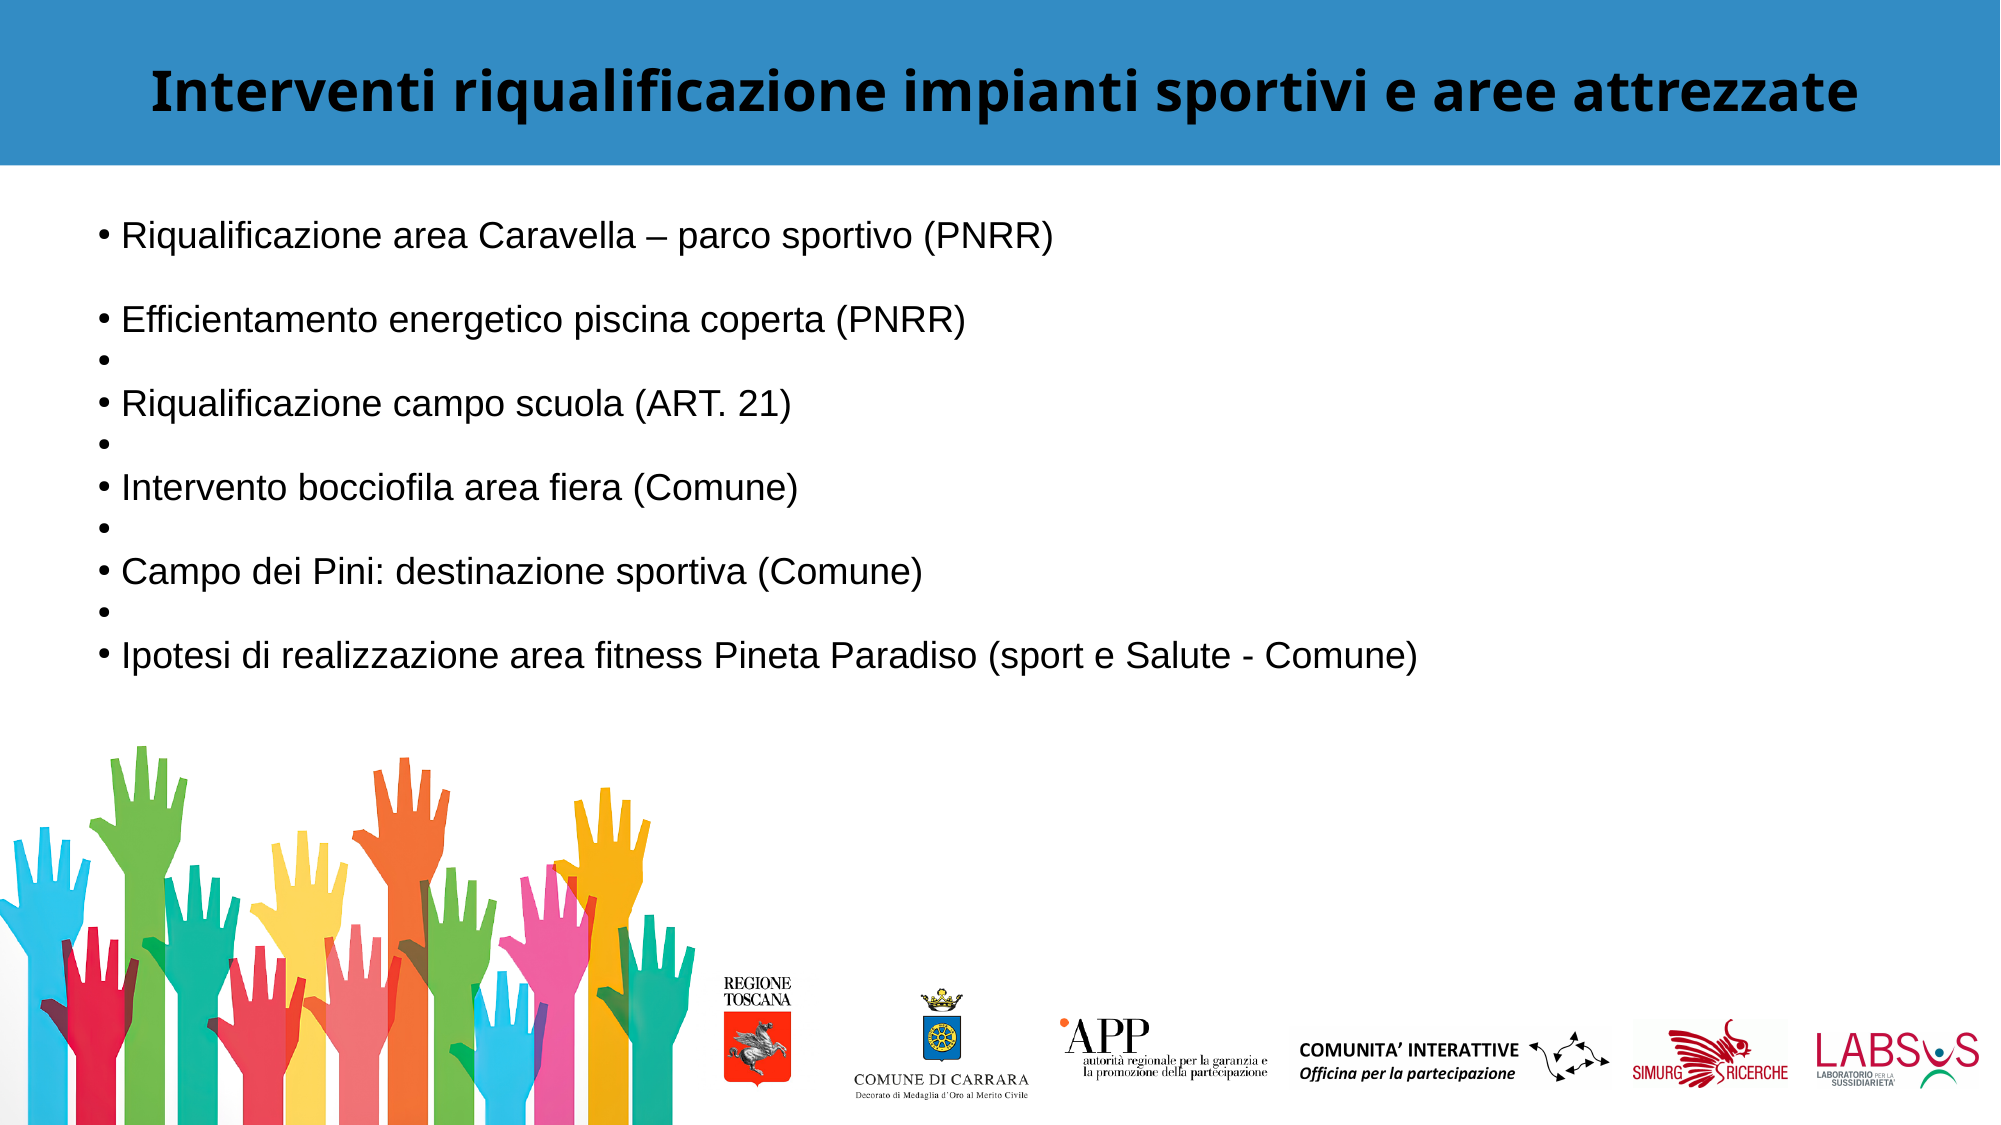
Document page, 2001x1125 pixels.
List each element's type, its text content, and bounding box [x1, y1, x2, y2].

picture [1817, 1032, 1979, 1089]
text_box [0, 0, 11, 166]
text_box Riqualificazione area Caravella – parco sportivo (PNRR) Efficientamento energetico piscina coperta (PNRR) Riqualificazione campo scuola (ART. 21) Intervento bocciofila area fiera (Comune) Campo dei Pini: destinazione sportiva (Comune) Ipotesi di realizzazione area fitness Pineta Paradiso (sport e Salute - Comune) [82, 207, 1437, 701]
text_box [631, 792, 1056, 949]
title Interventi riqualificazione impianti sportivi e aree attrezzate [11, 0, 2000, 213]
picture [1633, 1019, 1788, 1088]
picture [0, 725, 1612, 1125]
